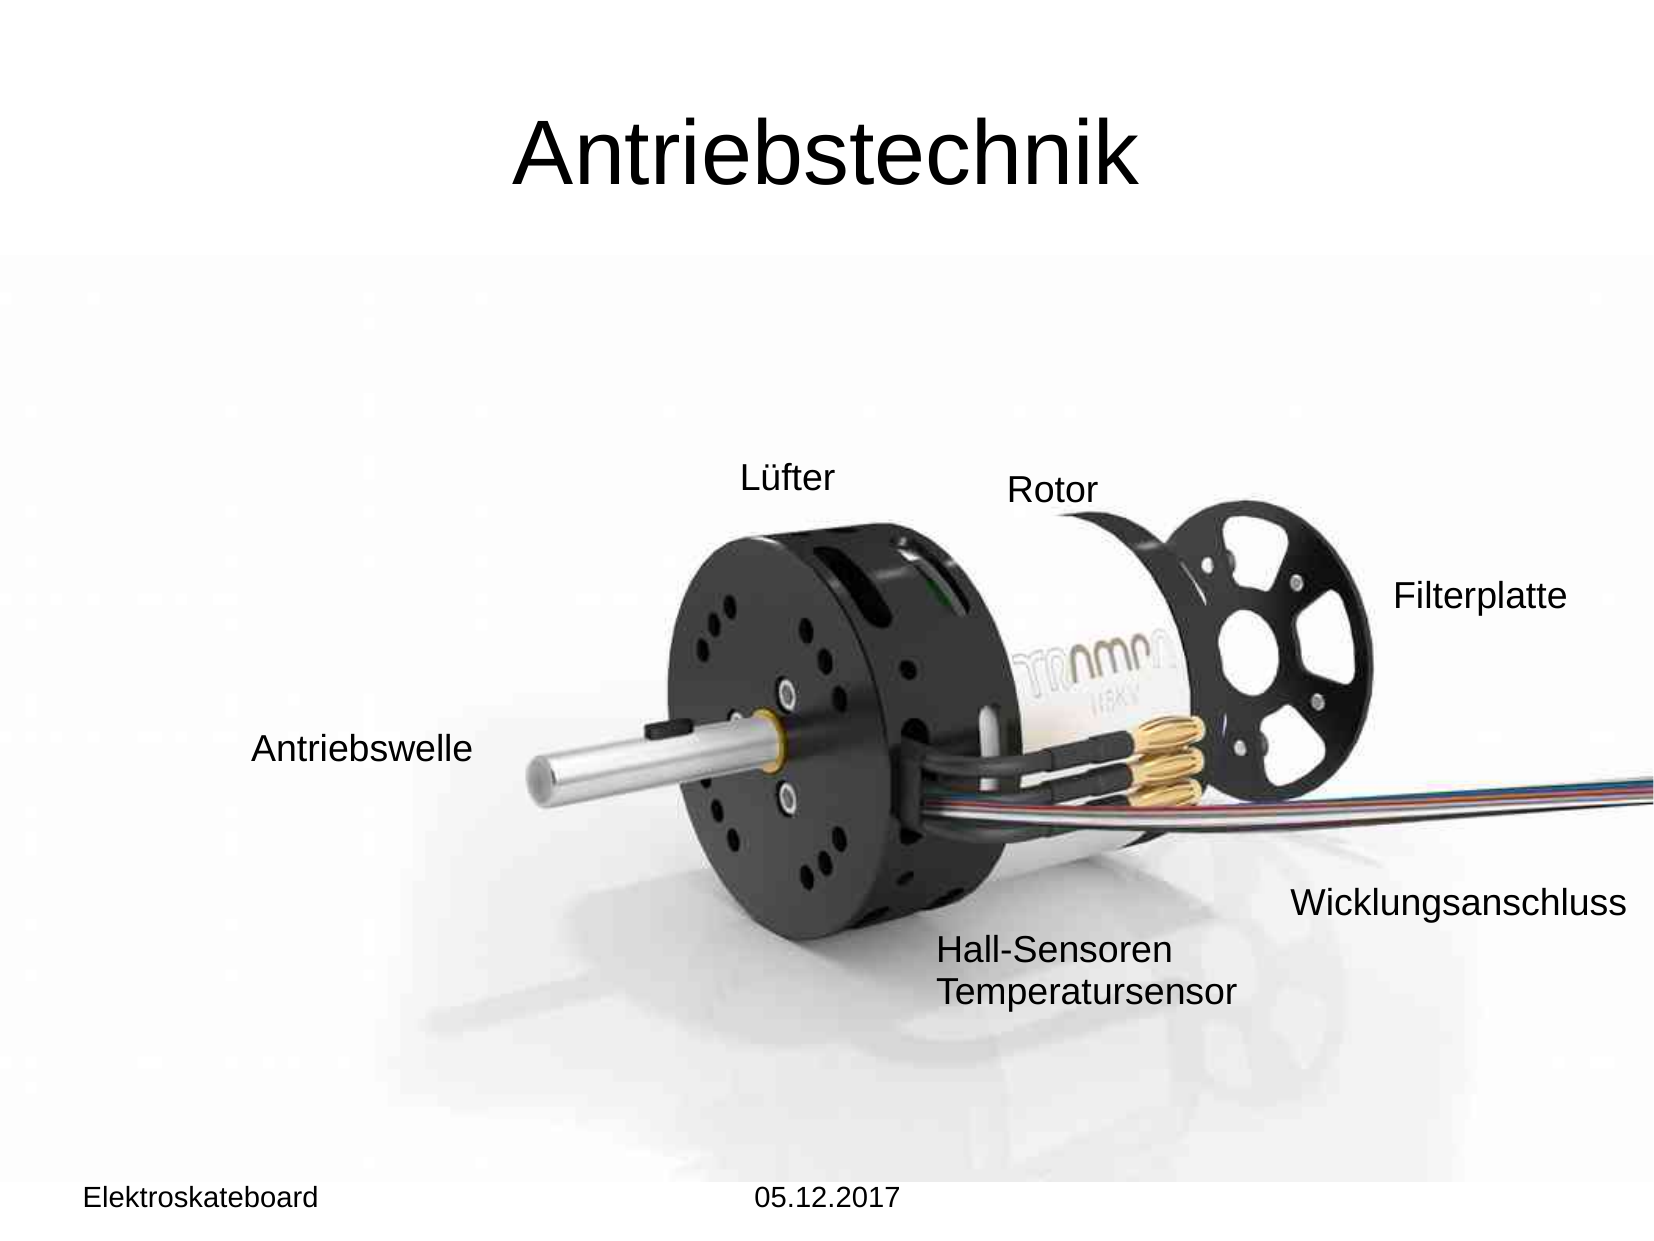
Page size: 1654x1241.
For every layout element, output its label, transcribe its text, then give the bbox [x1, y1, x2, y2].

title Antriebstechnik [82, 49, 1571, 255]
text_box Antriebswelle [236, 720, 489, 778]
text_box Rotor [992, 460, 1114, 518]
text_box Hall-Sensoren Temperatursensor [921, 921, 1253, 1021]
text_box Lüfter [725, 448, 851, 506]
picture [0, 255, 1654, 1182]
text_box Filterplatte [1378, 566, 1583, 624]
text_box Wicklungsanschluss [1275, 874, 1642, 931]
